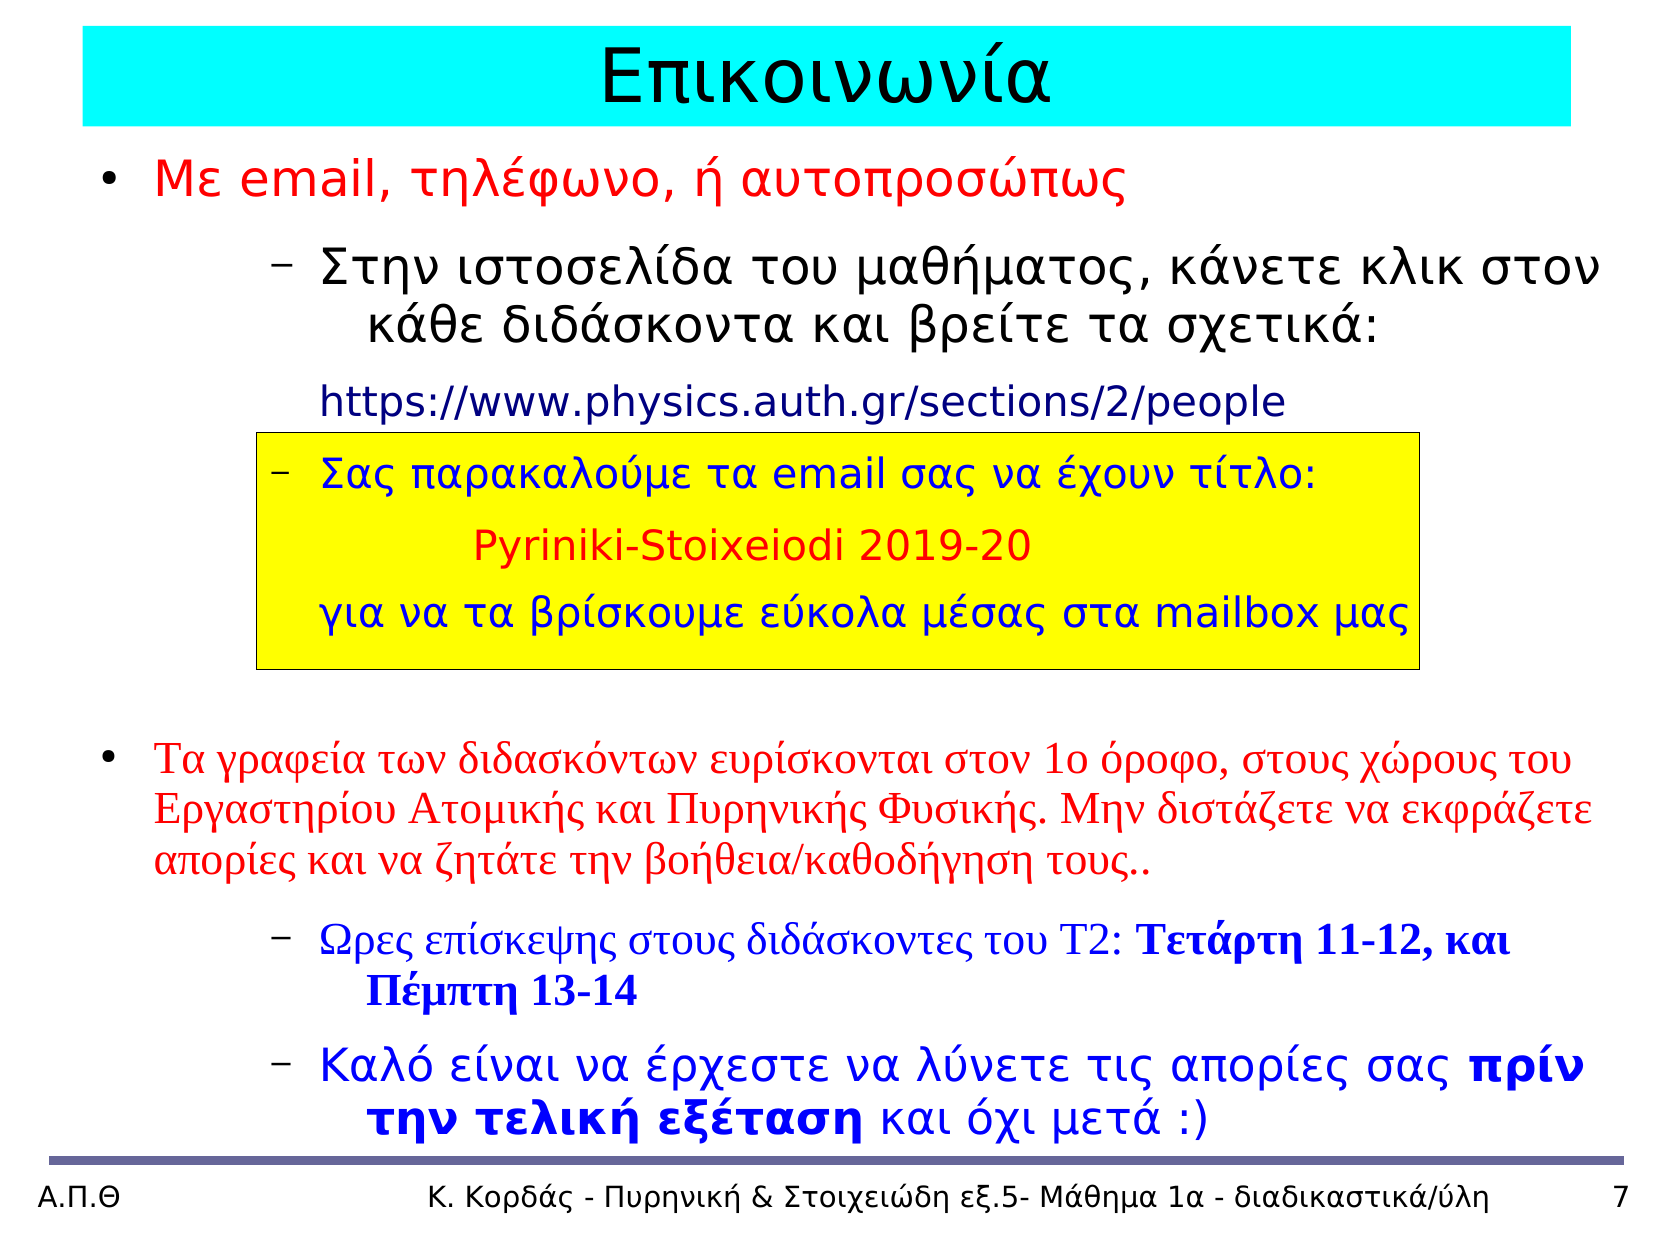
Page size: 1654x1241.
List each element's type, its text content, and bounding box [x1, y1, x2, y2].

title Επικοινωνία [82, 25, 1571, 127]
list Με email, τηλέφωνο, ή αυτοπροσώπως Στην ιστοσελίδα του μαθήματος, κάνετε κλικ στον κάθε διδάσκοντα και βρείτε τα σχετικά: https://www.physics.auth.gr/sections/2/people Σας παρακαλούμε τα email σας να έχουν τίτλο: Pyriniki-Stoixeiodi 2019-20 για να τα βρίσκουμε εύκολα μέσας στα mailbox μας Τα γραφεία των διδασκόντων ευρίσκονται στον 1ο όροφο, στους χώρους του Εργαστηρίου Ατομικής και Πυρηνικής Φυσικής. Μην διστάζετε να εκφράζετε απορίες και να ζητάτε την βοήθεια/καθοδήγηση τους.. Ωρες επίσκεψης στους διδάσκοντες του Τ2: Τετάρτη 11-12, και Πέμπτη 13-14 Καλό είναι να έρχεστε να λύνετε τις απορίες σας πρίν την τελική εξέταση και όχι μετά :) [82, 150, 1651, 1152]
